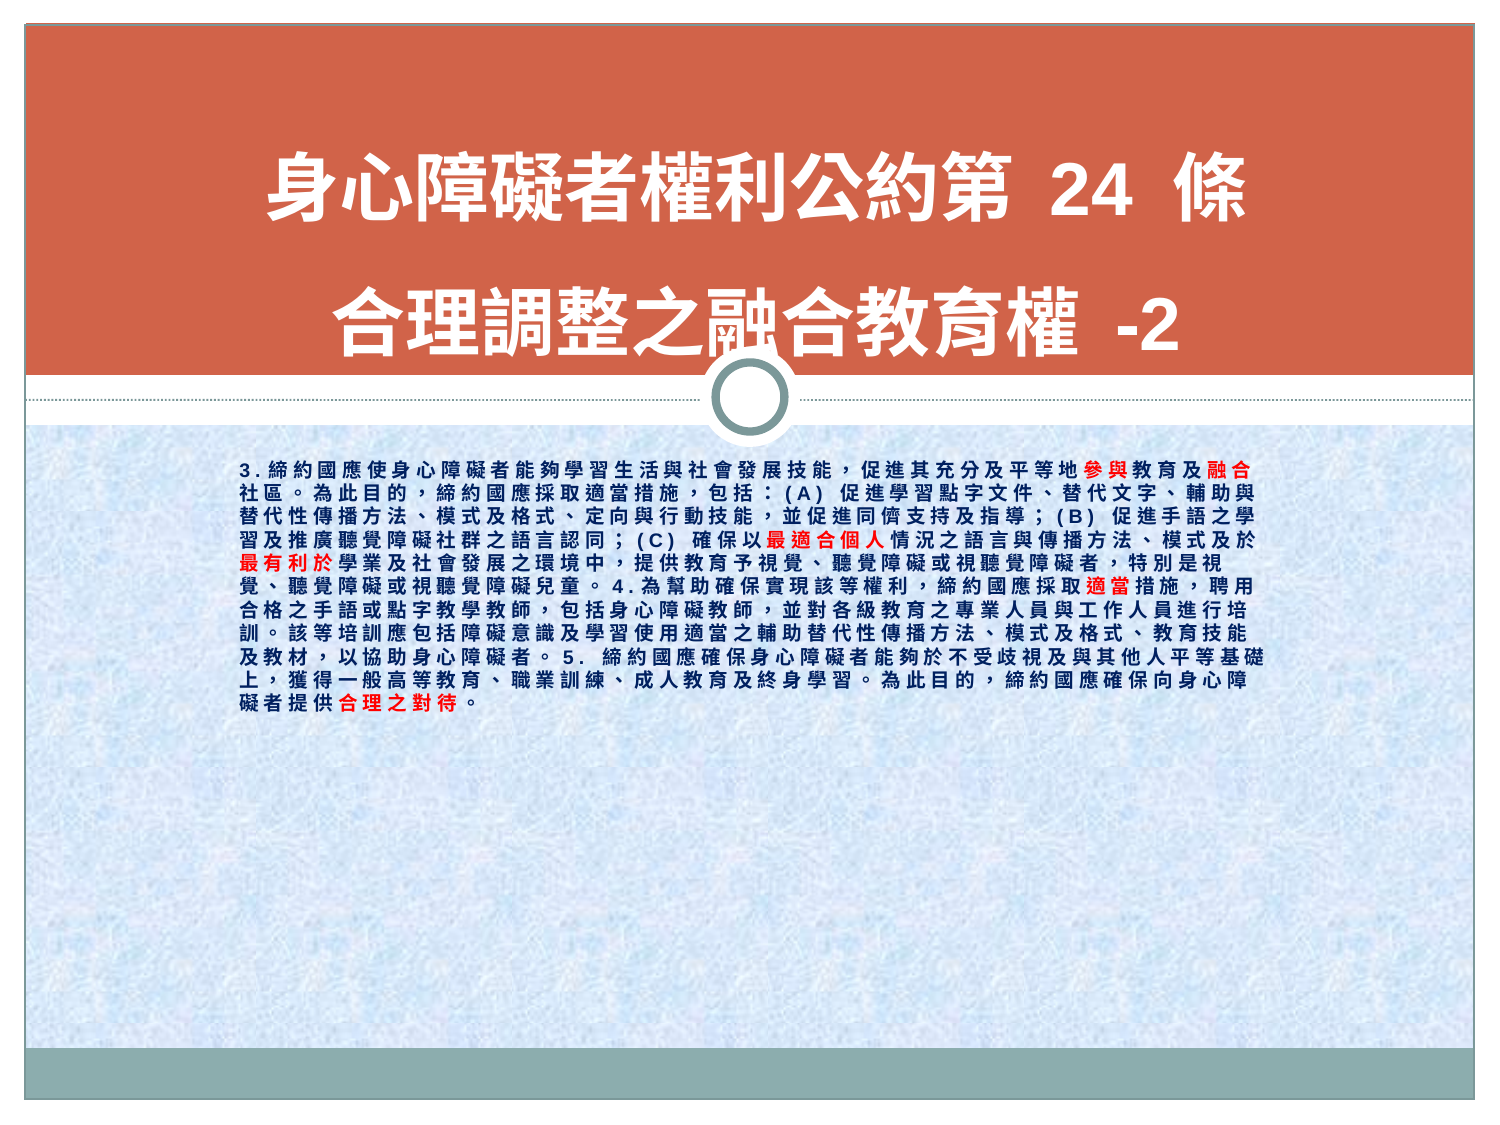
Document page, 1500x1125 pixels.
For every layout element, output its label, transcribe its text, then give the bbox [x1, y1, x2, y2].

title 身心障礙者權利公約第 24 條 合理調整之融合教育權 -2 [123, 149, 1399, 329]
list 3.締約國應使身心障礙者能夠學習生活與社會發展技能，促進其充分及平等地參與教育及融合社區。為此目的，締約國應採取適當措施，包括：(a) 促進學習點字文件、替代文字、輔助與替代性傳播方法、模式及格式、定向與行動技能，並促進同儕支持及指導；(b) 促進手語之學習及推廣聽覺障礙社群之語言認同；(c) 確保以最適合個人情況之語言與傳播方法、模式及於最有利於學業及社會發展之環境中，提供教育予視覺、聽覺障礙或視聽覺障礙者，特別是視覺、聽覺障礙或視聽覺障礙兒童。4.為幫助確保實現該等權利，締約國應採取適當措施，聘用合格之手語或點字教學教師，包括身心障礙教師，並對各級教育之專業人員與工作人員進行培訓。該等培訓應包括障礙意識及學習使用適當之輔助替代性傳播方法、模式及格式、教育技能及教材，以協助身心障礙者。5. 締約國應確保身心障礙者能夠於不受歧視及與其他人平等基礎上，獲得一般高等教育、職業訓練、成人教育及終身學習。為此目的，締約國應確保向身心障礙者提供合理之對待。 [53, 420, 1471, 811]
